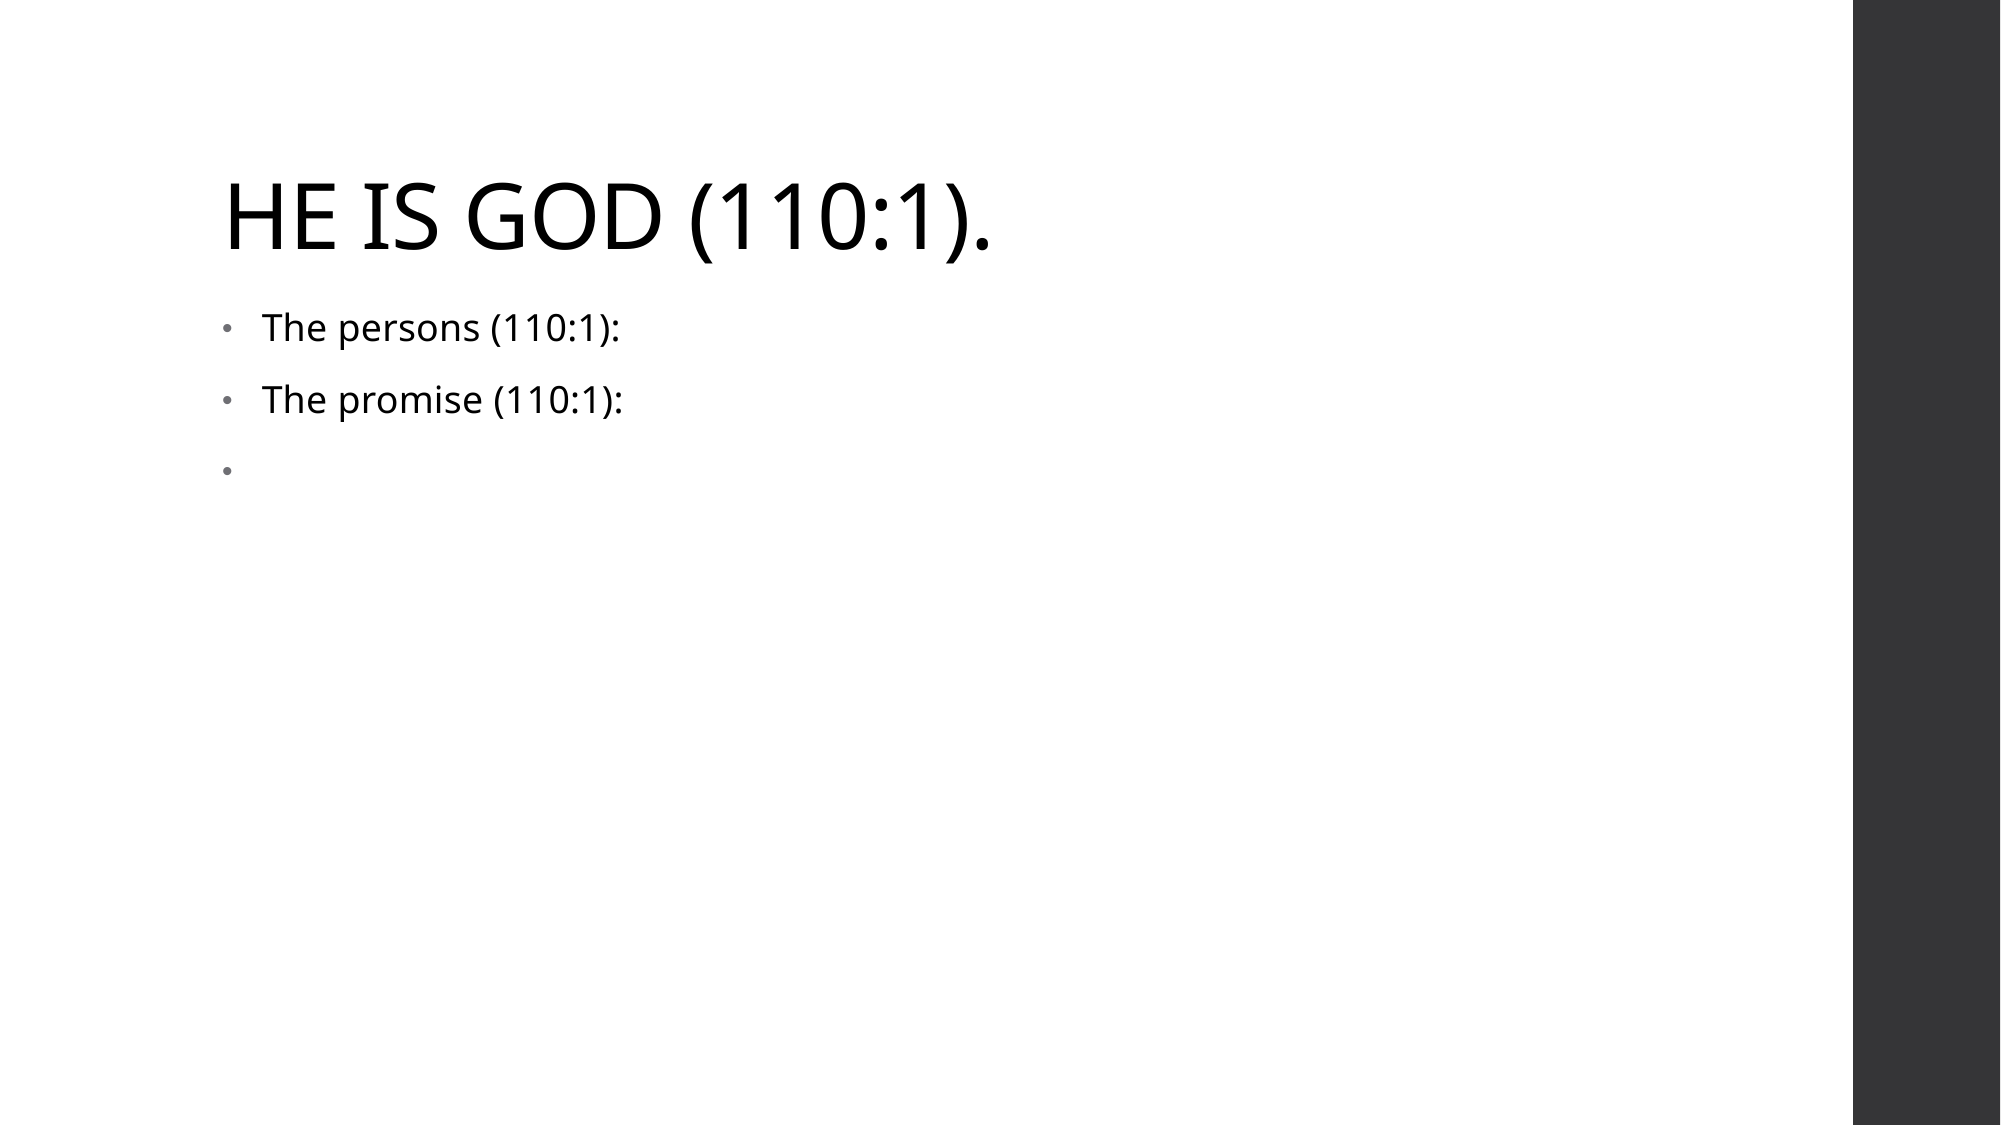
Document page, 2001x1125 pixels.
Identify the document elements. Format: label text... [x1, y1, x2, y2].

title HE IS GOD (110:1). [206, 60, 1797, 278]
list The persons (110:1): The promise (110:1): [206, 299, 1617, 1014]
